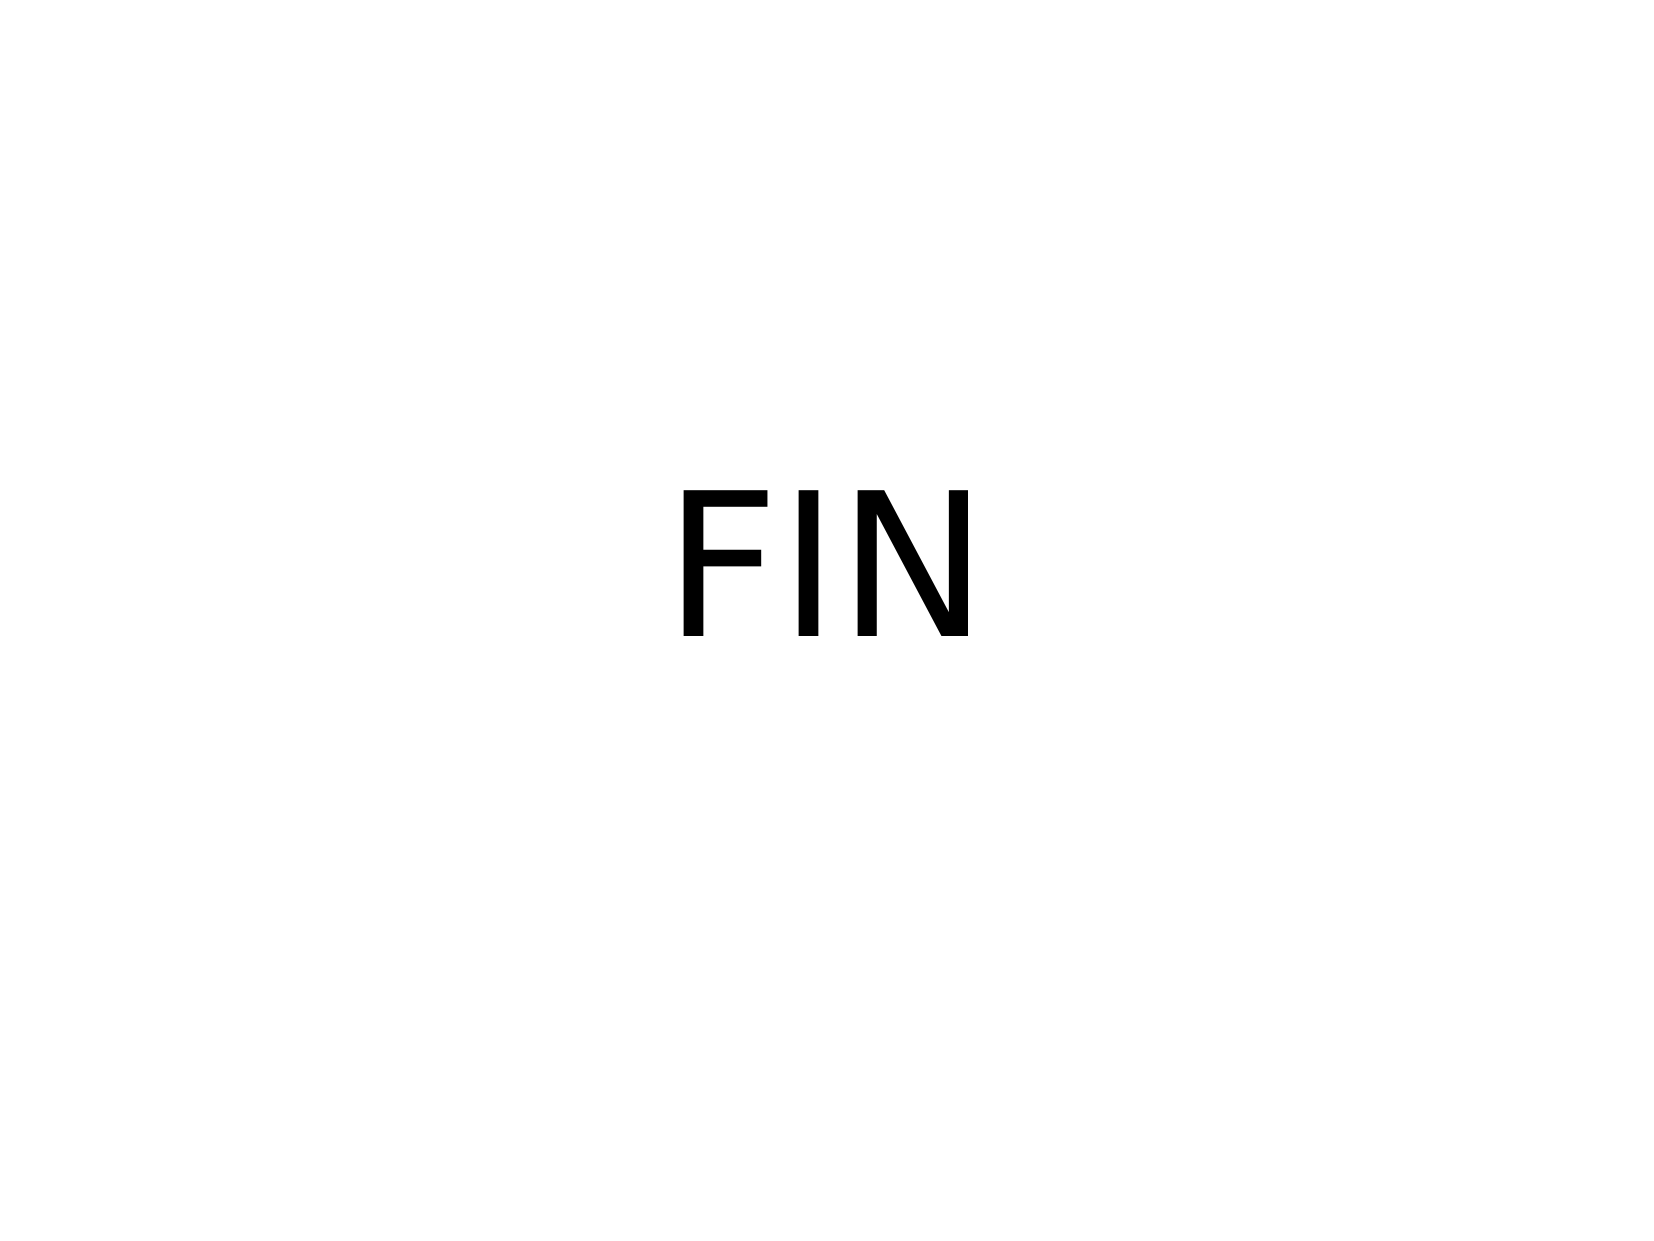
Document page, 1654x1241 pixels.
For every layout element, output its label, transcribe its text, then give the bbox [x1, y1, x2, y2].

text_box FIN [649, 442, 1034, 691]
